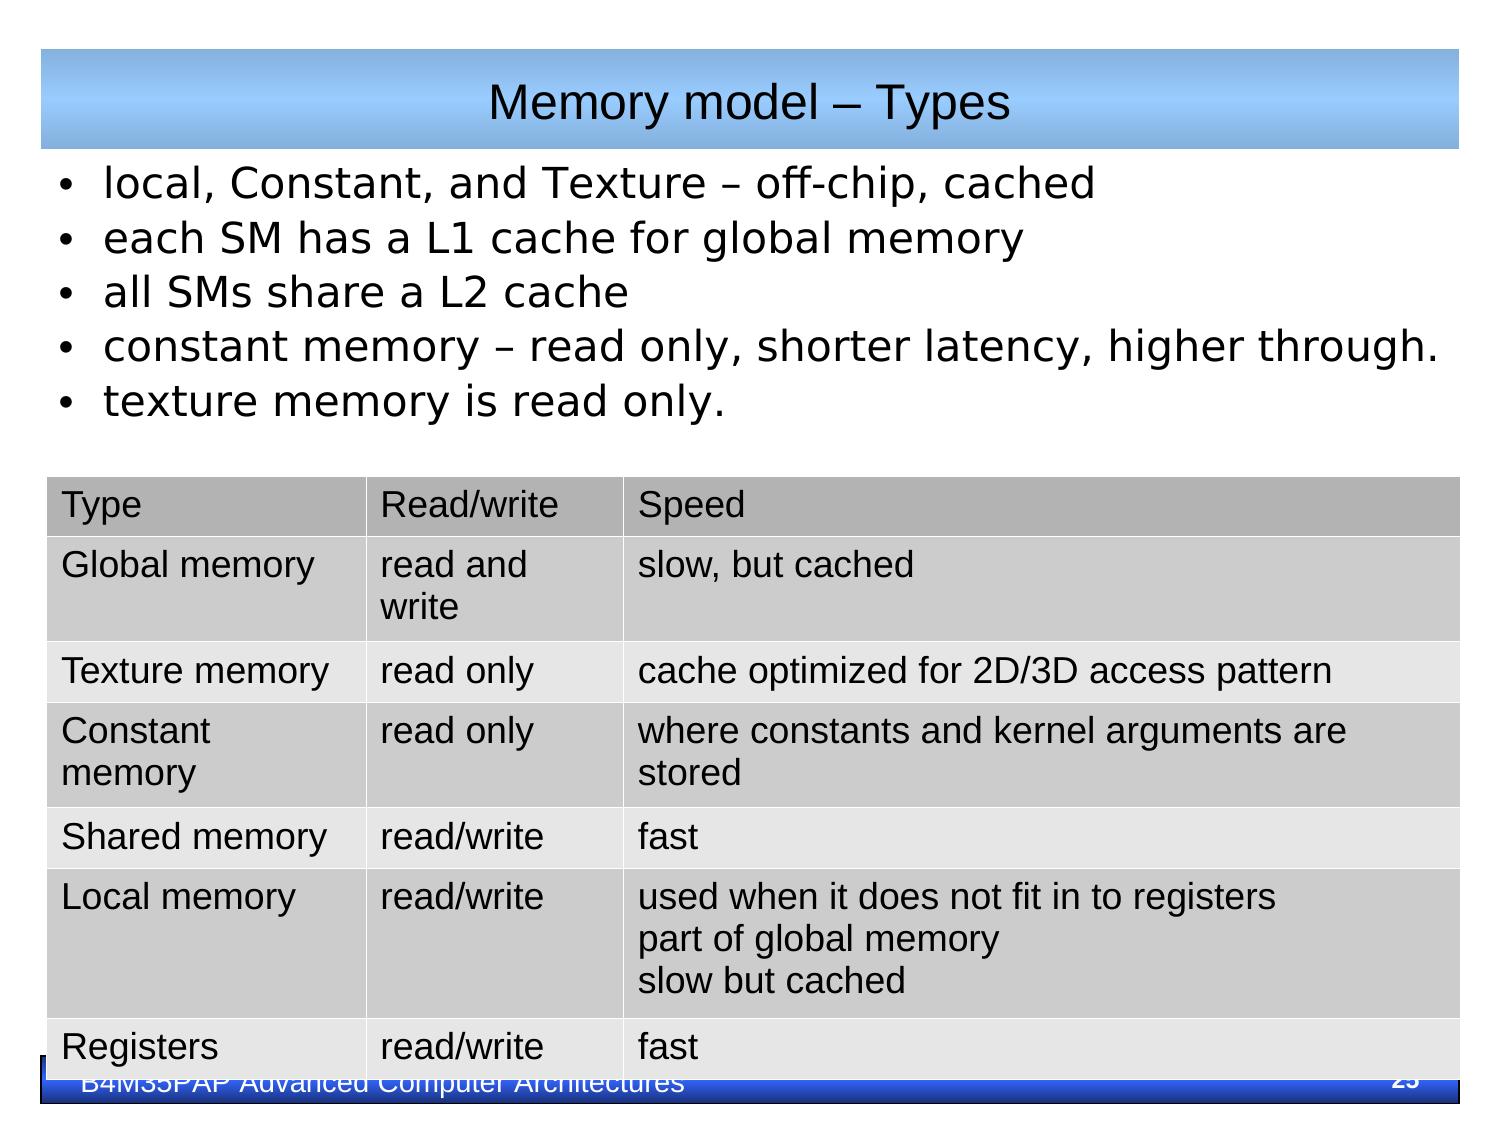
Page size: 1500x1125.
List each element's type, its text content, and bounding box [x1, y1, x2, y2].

table_cell Registers [47, 1019, 366, 1079]
list local, Constant, and Texture – off-chip, cached each SM has a L1 cache for global memory all SMs share a L2 cache constant memory – read only, shorter latency, higher through. texture memory is read only. [43, 151, 1462, 462]
table_cell Local memory [47, 869, 366, 1018]
table_header Read/write [367, 477, 623, 536]
table_cell read only [367, 703, 623, 807]
table_cell slow, but cached [624, 537, 1460, 641]
table_cell used when it does not fit in to registers part of global memory slow but cached [624, 869, 1460, 1018]
table_cell where constants and kernel arguments are stored [624, 703, 1460, 807]
table_cell cache optimized for 2D/3D access pattern [624, 642, 1460, 702]
title Memory model – Types [41, 49, 1459, 149]
table_cell read/write [367, 1019, 623, 1079]
table_cell fast [624, 1019, 1460, 1079]
table_header Type [47, 477, 366, 536]
table_cell fast [624, 808, 1460, 868]
table_cell read/write [367, 869, 623, 1018]
table_header Speed [624, 477, 1460, 536]
table_cell Texture memory [47, 642, 366, 702]
table_cell Shared memory [47, 808, 366, 868]
table_cell read only [367, 642, 623, 702]
table_cell read and write [367, 537, 623, 641]
table_cell Global memory [47, 537, 366, 641]
table_cell Constant memory [47, 703, 366, 807]
table_cell read/write [367, 808, 623, 868]
